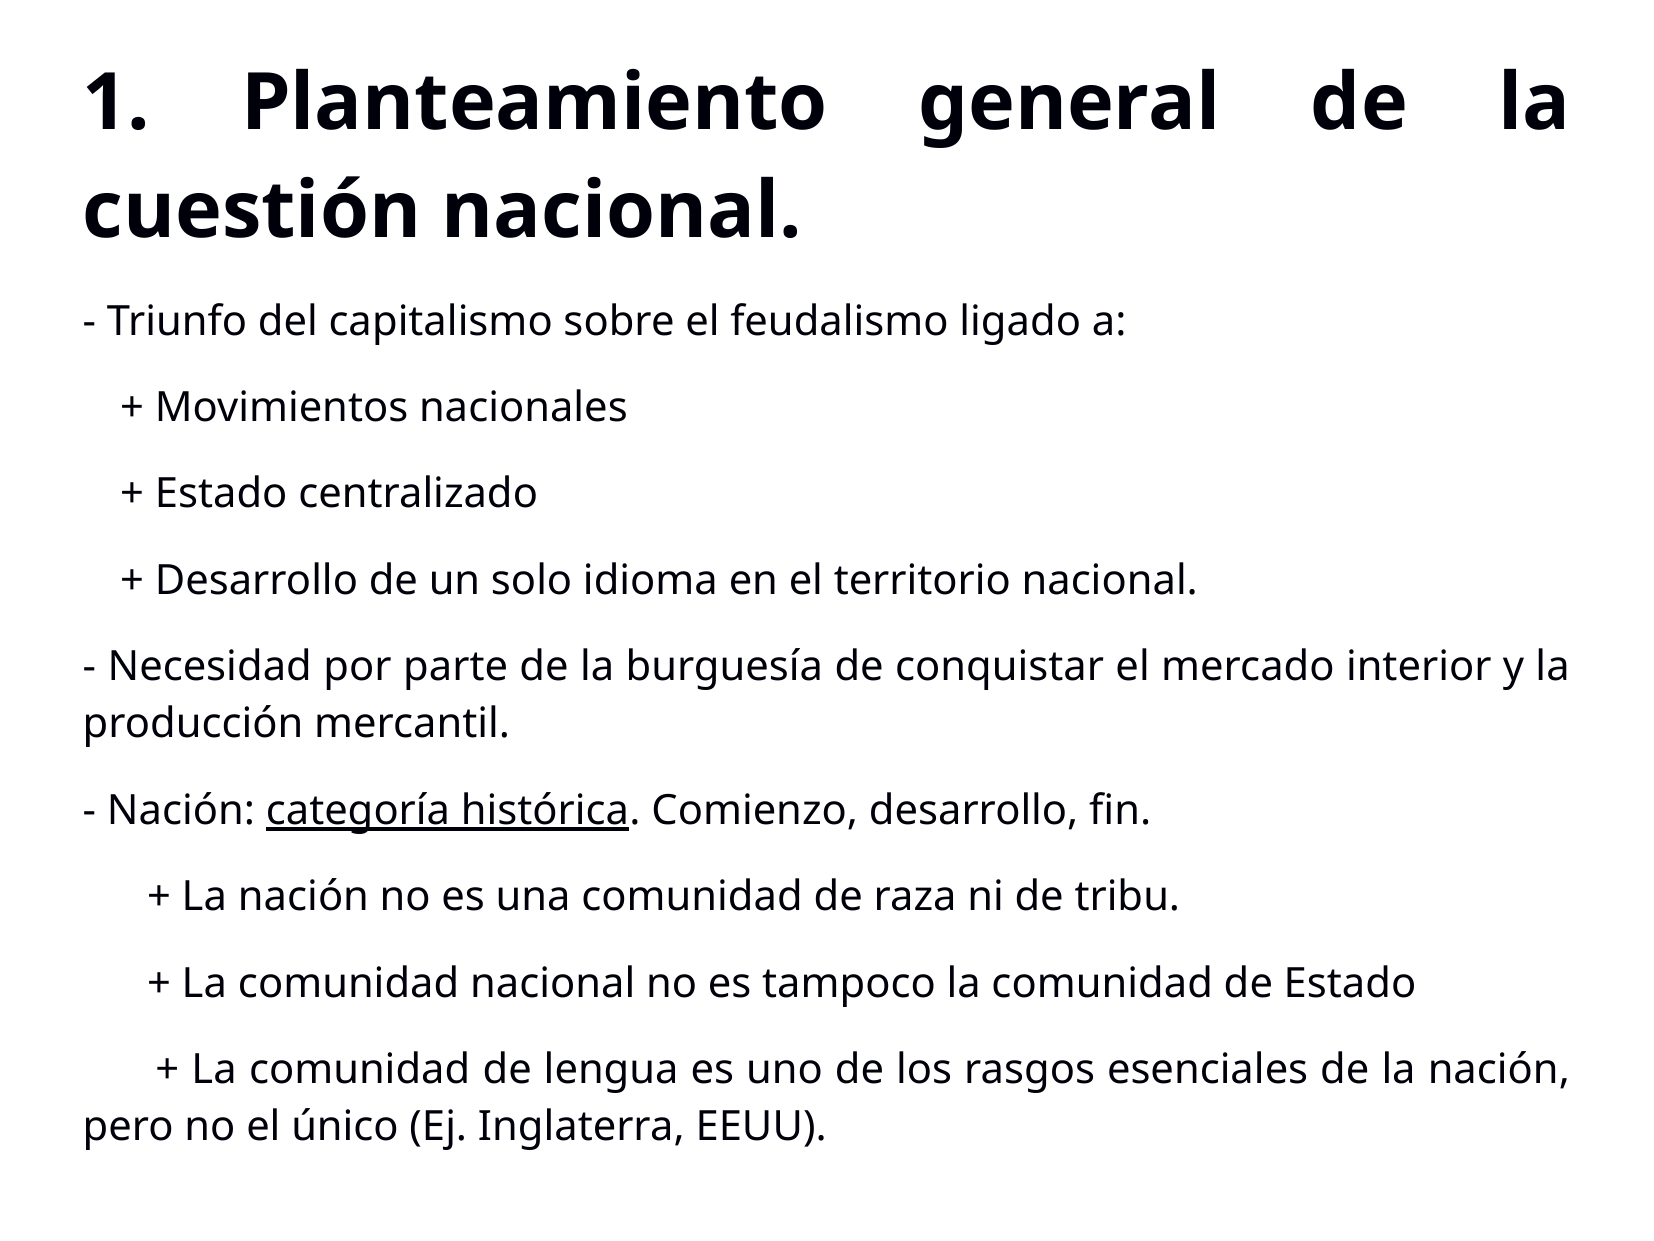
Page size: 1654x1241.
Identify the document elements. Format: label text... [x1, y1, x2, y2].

list - Triunfo del capitalismo sobre el feudalismo ligado a: + Movimientos nacionales + Estado centralizado + Desarrollo de un solo idioma en el territorio nacional. - Necesidad por parte de la burguesía de conquistar el mercado interior y la producción mercantil. - Nación: categoría histórica. Comienzo, desarrollo, fin. + La nación no es una comunidad de raza ni de tribu. + La comunidad nacional no es tampoco la comunidad de Estado + La comunidad de lengua es uno de los rasgos esenciales de la nación, pero no el único (Ej. Inglaterra, EEUU). [82, 290, 1571, 1165]
title 1. Planteamiento general de la cuestión nacional. [82, 49, 1571, 257]
